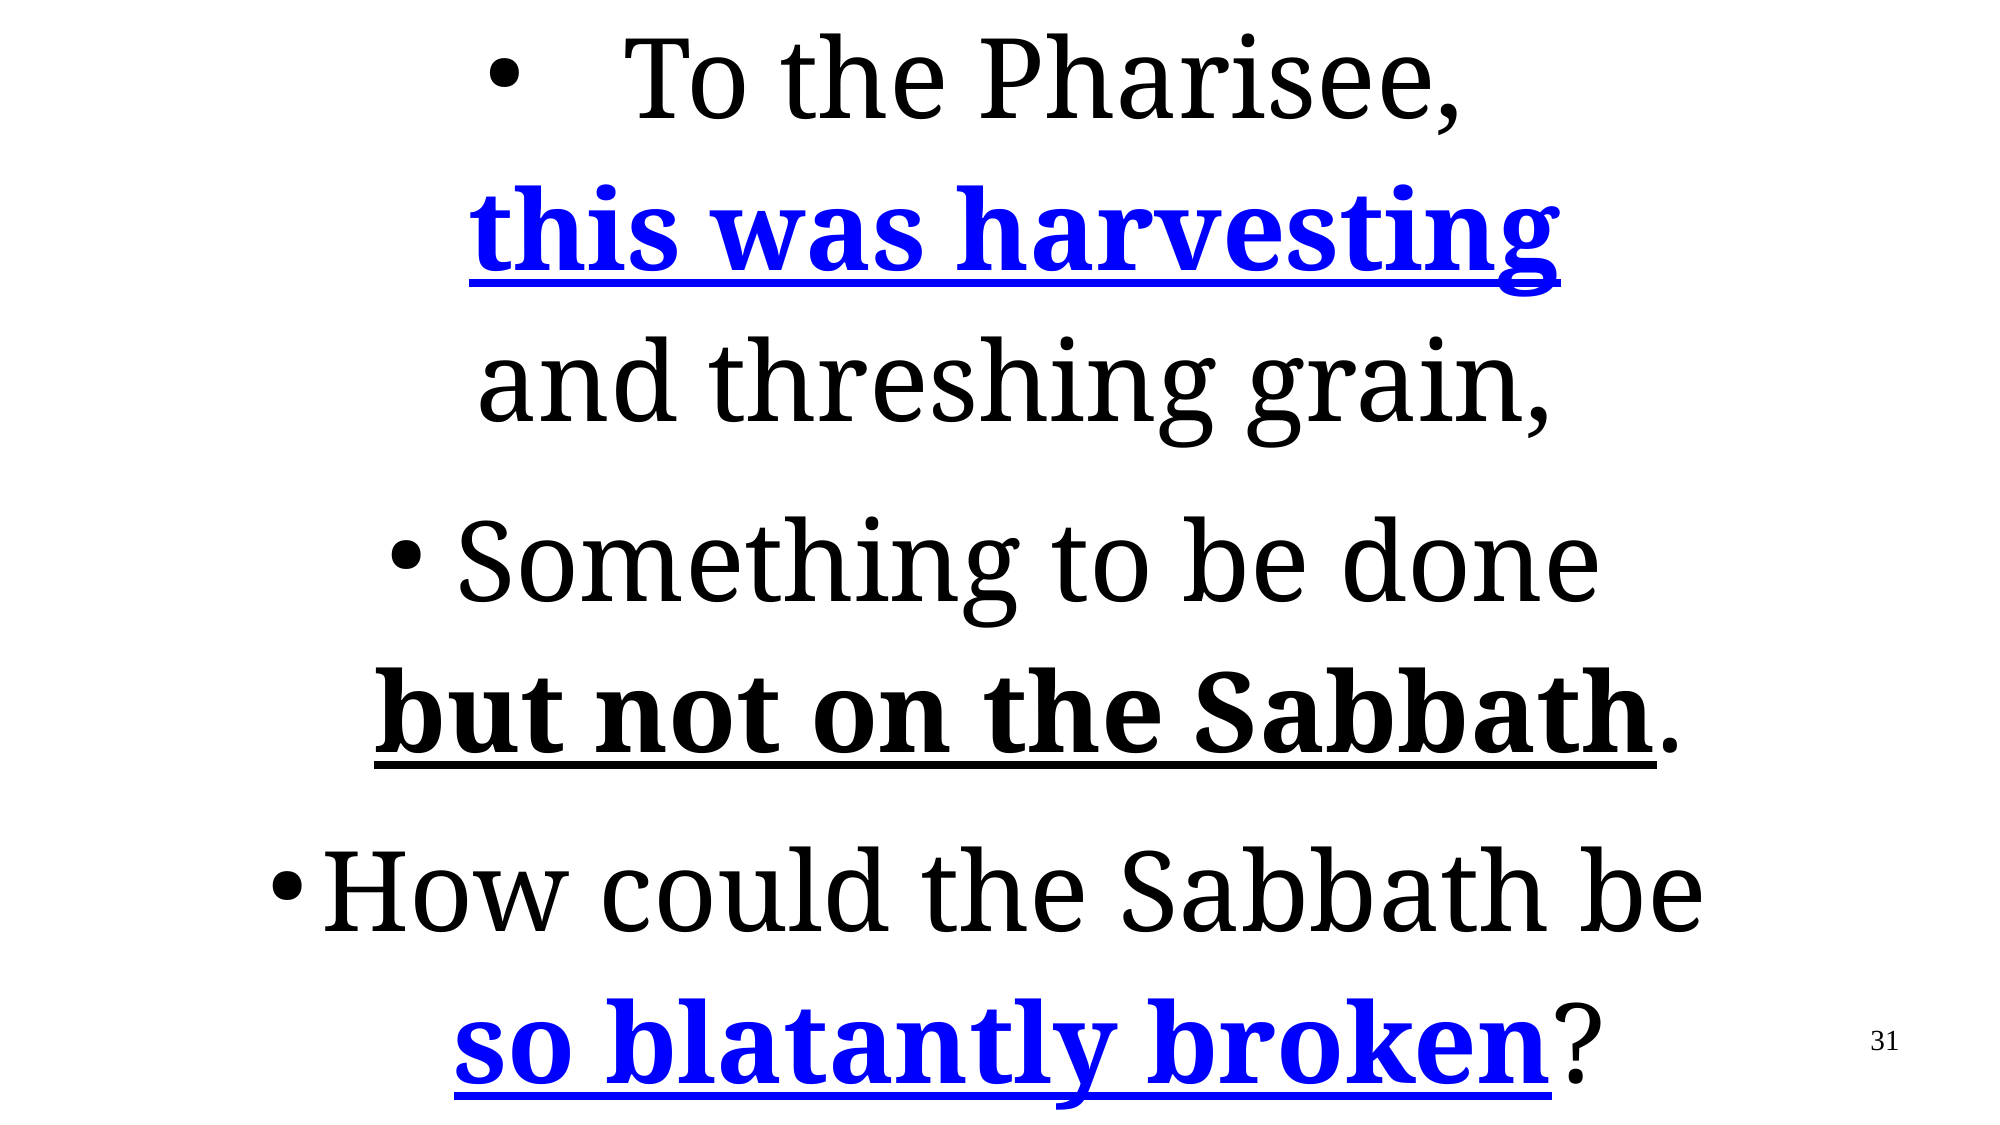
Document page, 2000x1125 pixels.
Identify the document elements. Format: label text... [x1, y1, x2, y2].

list To the Pharisee, this was harvesting and threshing grain, Something to be done but not on the Sabbath. How could the Sabbath be so blatantly broken? [0, 0, 1996, 1123]
